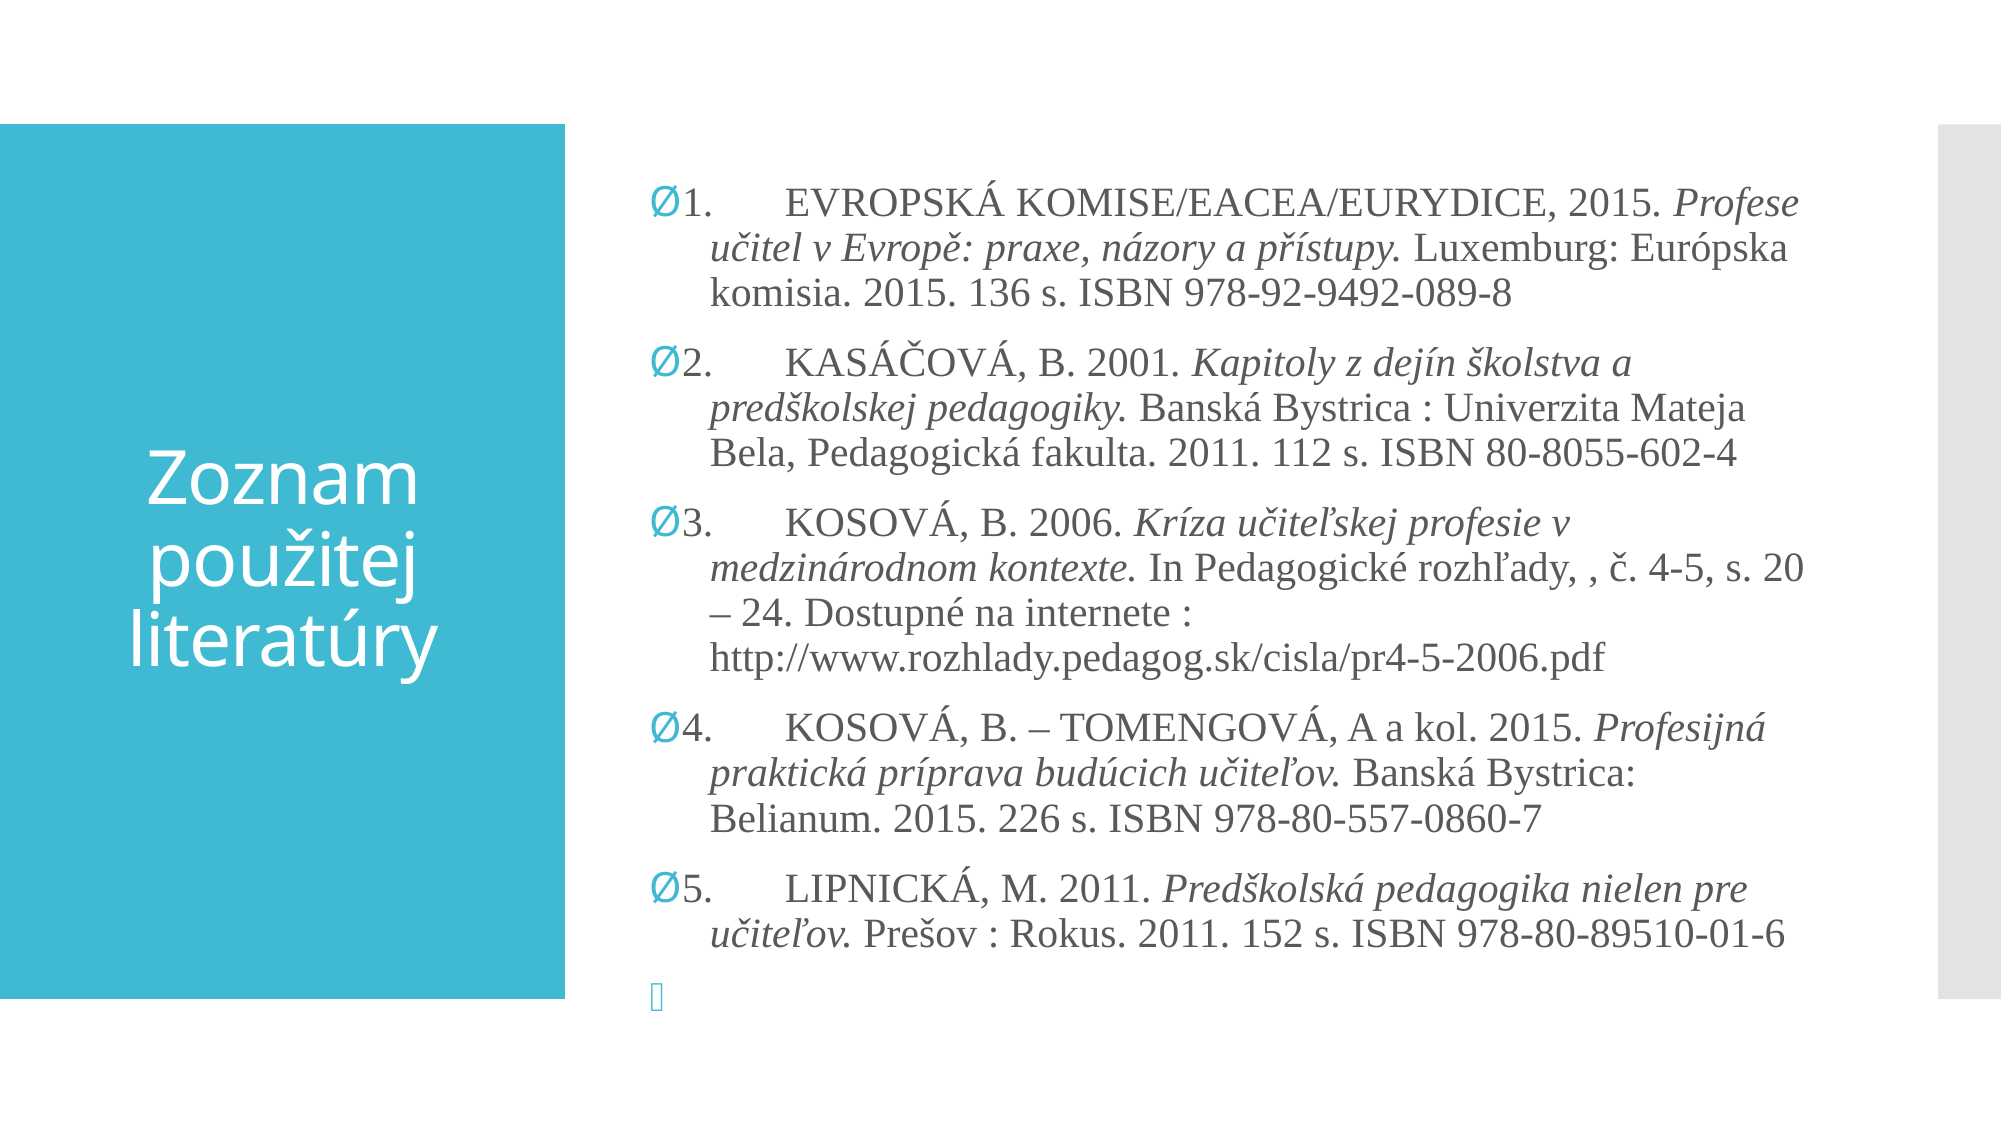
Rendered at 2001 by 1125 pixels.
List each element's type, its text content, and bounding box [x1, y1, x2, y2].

title Zoznam použitej literatúry [41, 184, 526, 940]
list 1. EVROPSKÁ KOMISE/EACEA/EURYDICE, 2015. Profese učitel v Evropě: praxe, názory a přístupy. Luxemburg: Európska komisia. 2015. 136 s. ISBN 978-92-9492-089-8 2. KASÁČOVÁ, B. 2001. Kapitoly z dejín školstva a predškolskej pedagogiky. Banská Bystrica : Univerzita Mateja Bela, Pedagogická fakulta. 2011. 112 s. ISBN 80-8055-602-4 3. KOSOVÁ, B. 2006. Kríza učiteľskej profesie v medzinárodnom kontexte. In Pedagogické rozhľady, , č. 4-5, s. 20 – 24. Dostupné na internete : http://www.rozhlady.pedagog.sk/cisla/pr4-5-2006.pdf 4. KOSOVÁ, B. – TOMENGOVÁ, A a kol. 2015. Profesijná praktická príprava budúcich učiteľov. Banská Bystrica: Belianum. 2015. 226 s. ISBN 978-80-557-0860-7 5. LIPNICKÁ, M. 2011. Predškolská pedagogika nielen pre učiteľov. Prešov : Rokus. 2011. 152 s. ISBN 978-80-89510-01-6 [634, 141, 1835, 1065]
